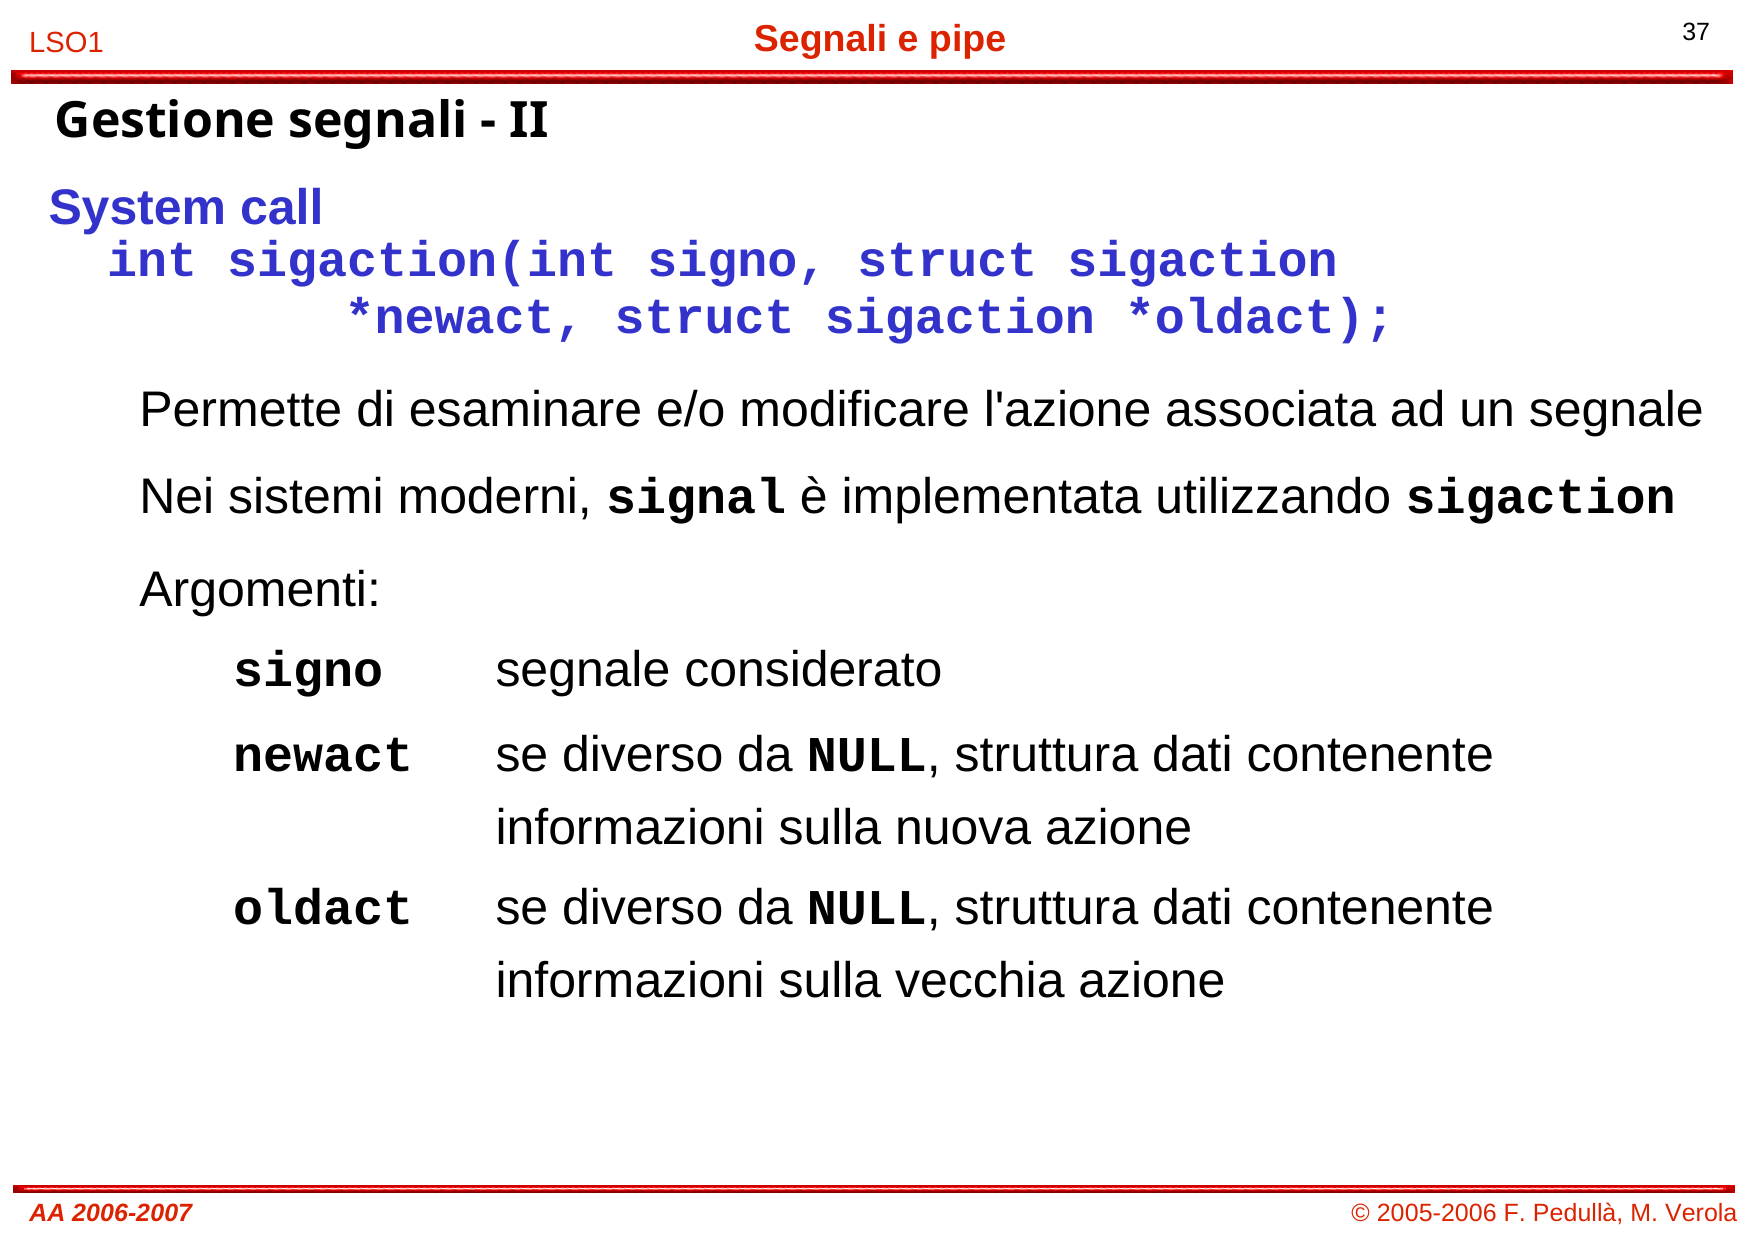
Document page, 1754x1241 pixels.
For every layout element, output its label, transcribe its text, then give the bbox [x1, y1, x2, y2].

list System call int sigaction(int signo, struct sigaction *newact, struct sigaction *oldact); Permette di esaminare e/o modificare l'azione associata ad un segnale Nei sistemi moderni, signal è implementata utilizzando sigaction Argomenti: signo segnale considerato newact se diverso da NULL, struttura dati contenente informazioni sulla nuova azione oldact se diverso da NULL, struttura dati contenente informazioni sulla vecchia azione [30, 171, 1754, 1175]
picture [11, 70, 1733, 84]
picture [13, 1185, 1735, 1193]
title Gestione segnali - II [40, 72, 1714, 168]
